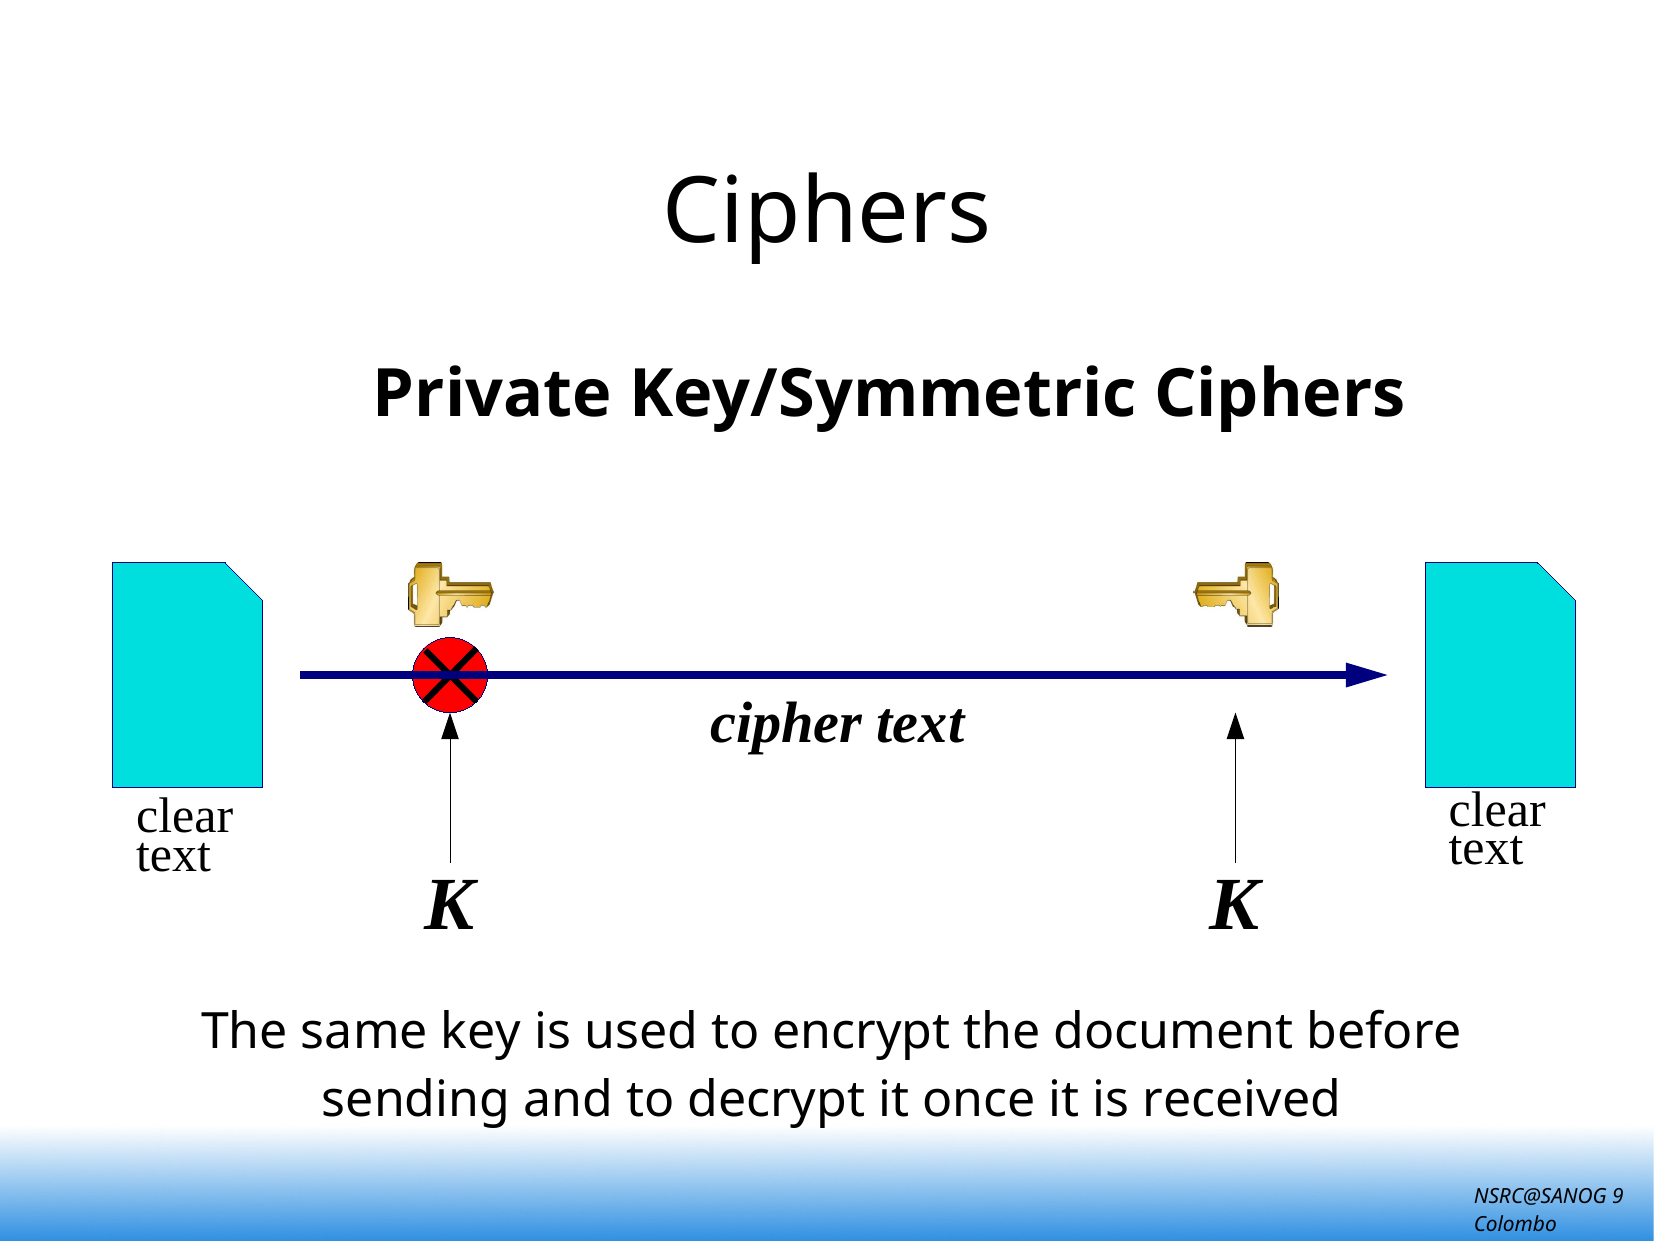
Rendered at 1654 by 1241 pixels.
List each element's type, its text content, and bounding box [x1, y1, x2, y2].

picture [1193, 562, 1279, 627]
text_box [460, 679, 488, 699]
text_box [112, 562, 263, 788]
title Ciphers [121, 102, 1534, 311]
text_box clear text [136, 801, 269, 920]
picture [408, 562, 494, 627]
text_box K [424, 862, 500, 974]
text_box [460, 651, 488, 671]
text_box clear text [1448, 795, 1562, 914]
text_box [426, 681, 474, 713]
text_box [1425, 562, 1576, 788]
text_box K [1209, 862, 1285, 974]
text_box cipher text [710, 690, 973, 778]
list Private Key/Symmetric Ciphers [75, 344, 1613, 451]
text_box [412, 679, 441, 700]
picture [0, 1124, 1654, 1241]
text_box The same key is used to encrypt the document before sending and to decrypt it once it is received [100, 994, 1564, 1109]
text_box [412, 637, 474, 671]
